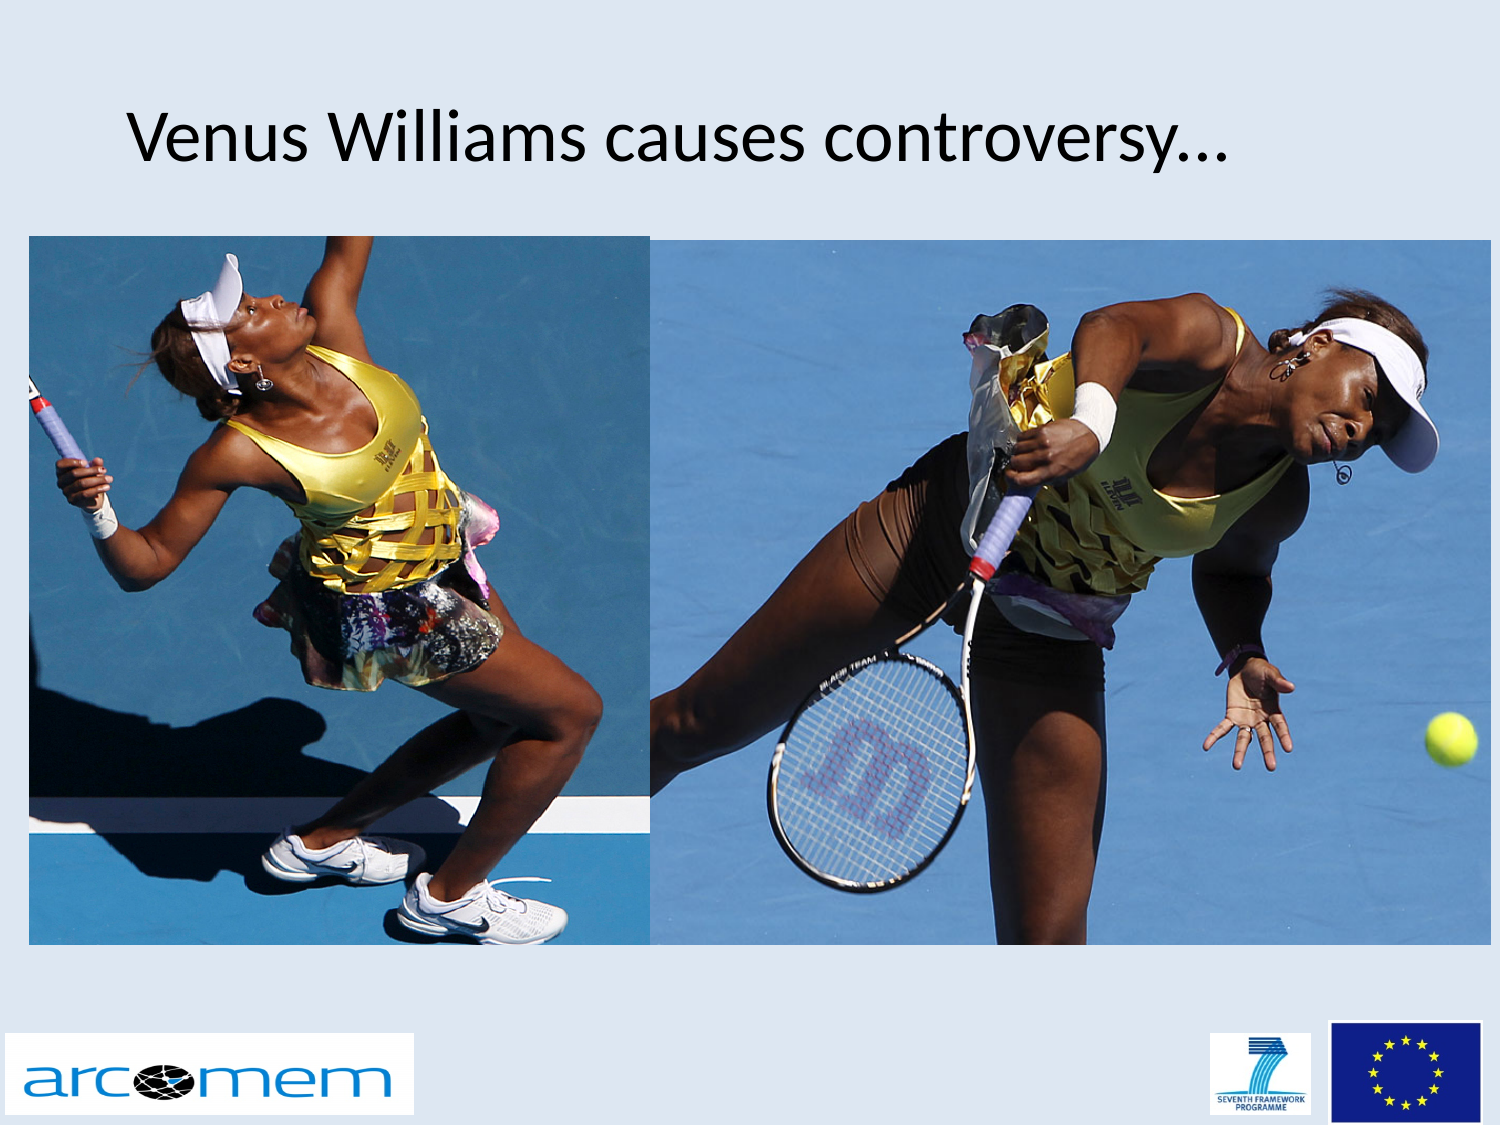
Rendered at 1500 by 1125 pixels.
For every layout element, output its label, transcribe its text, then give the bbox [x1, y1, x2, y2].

picture [1210, 1033, 1311, 1115]
picture [29, 236, 1491, 945]
title Venus Williams causes controversy... [59, 29, 1300, 233]
picture [5, 1033, 414, 1115]
picture [1328, 1020, 1483, 1125]
